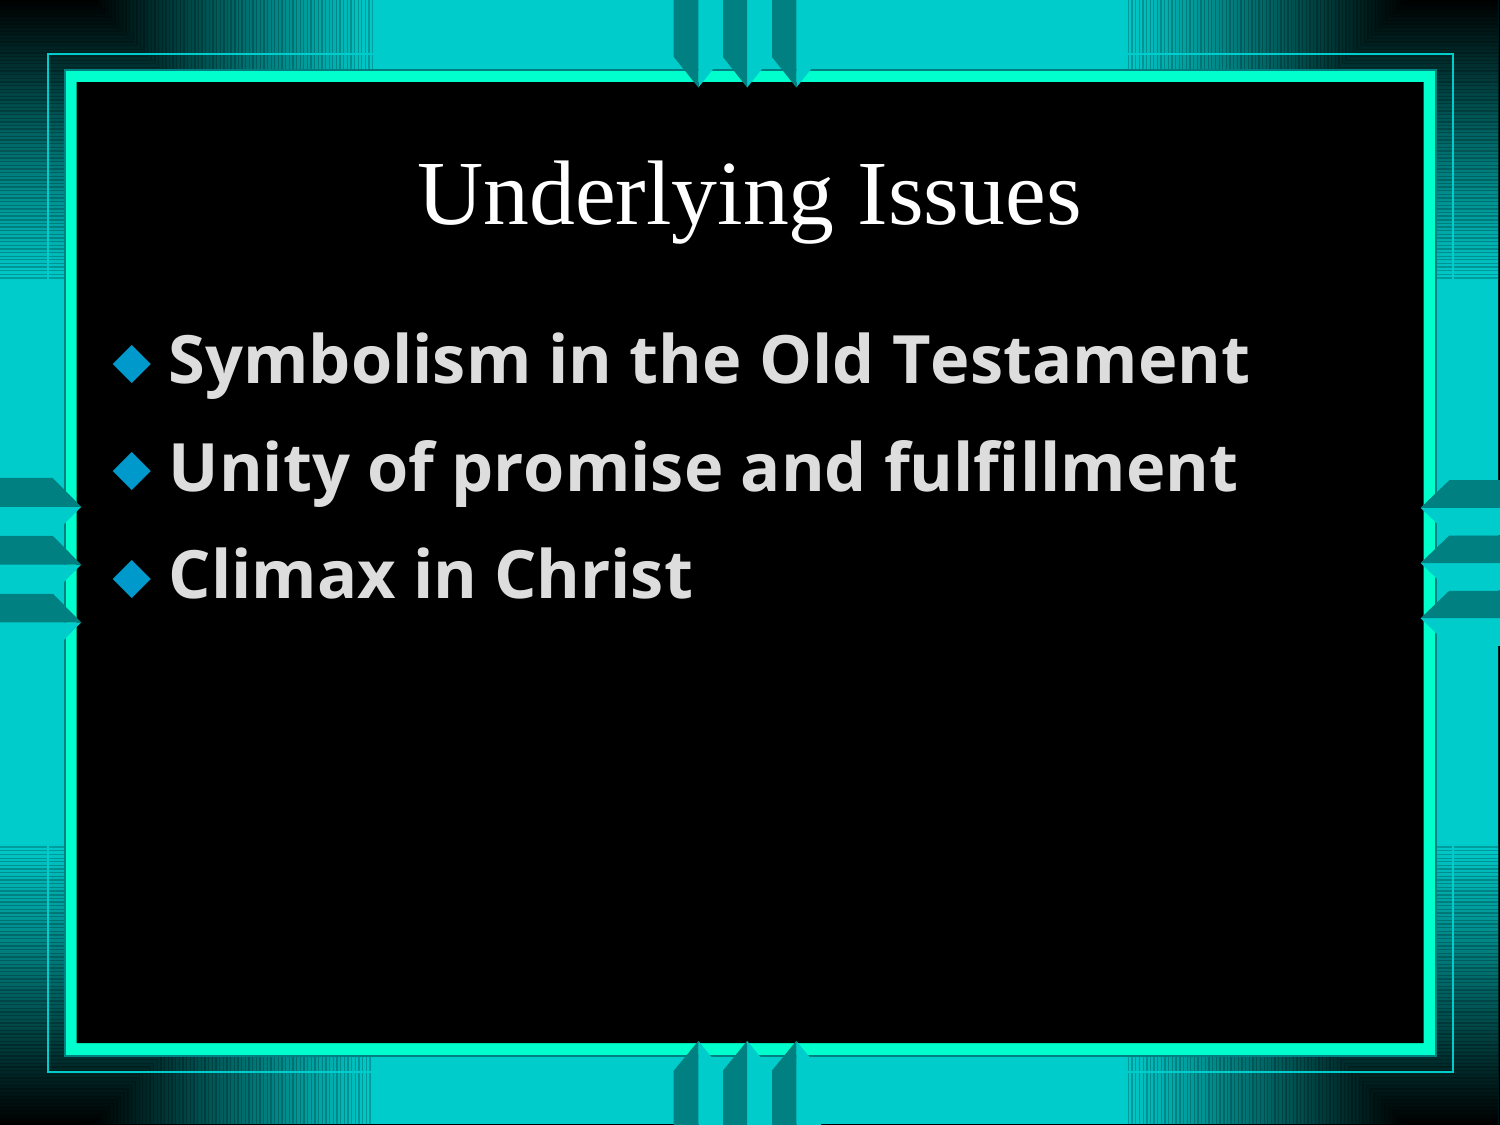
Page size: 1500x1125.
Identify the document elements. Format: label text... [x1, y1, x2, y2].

title Underlying Issues [112, 99, 1388, 288]
list Symbolism in the Old Testament Unity of promise and fulfillment Climax in Christ [112, 312, 1388, 988]
